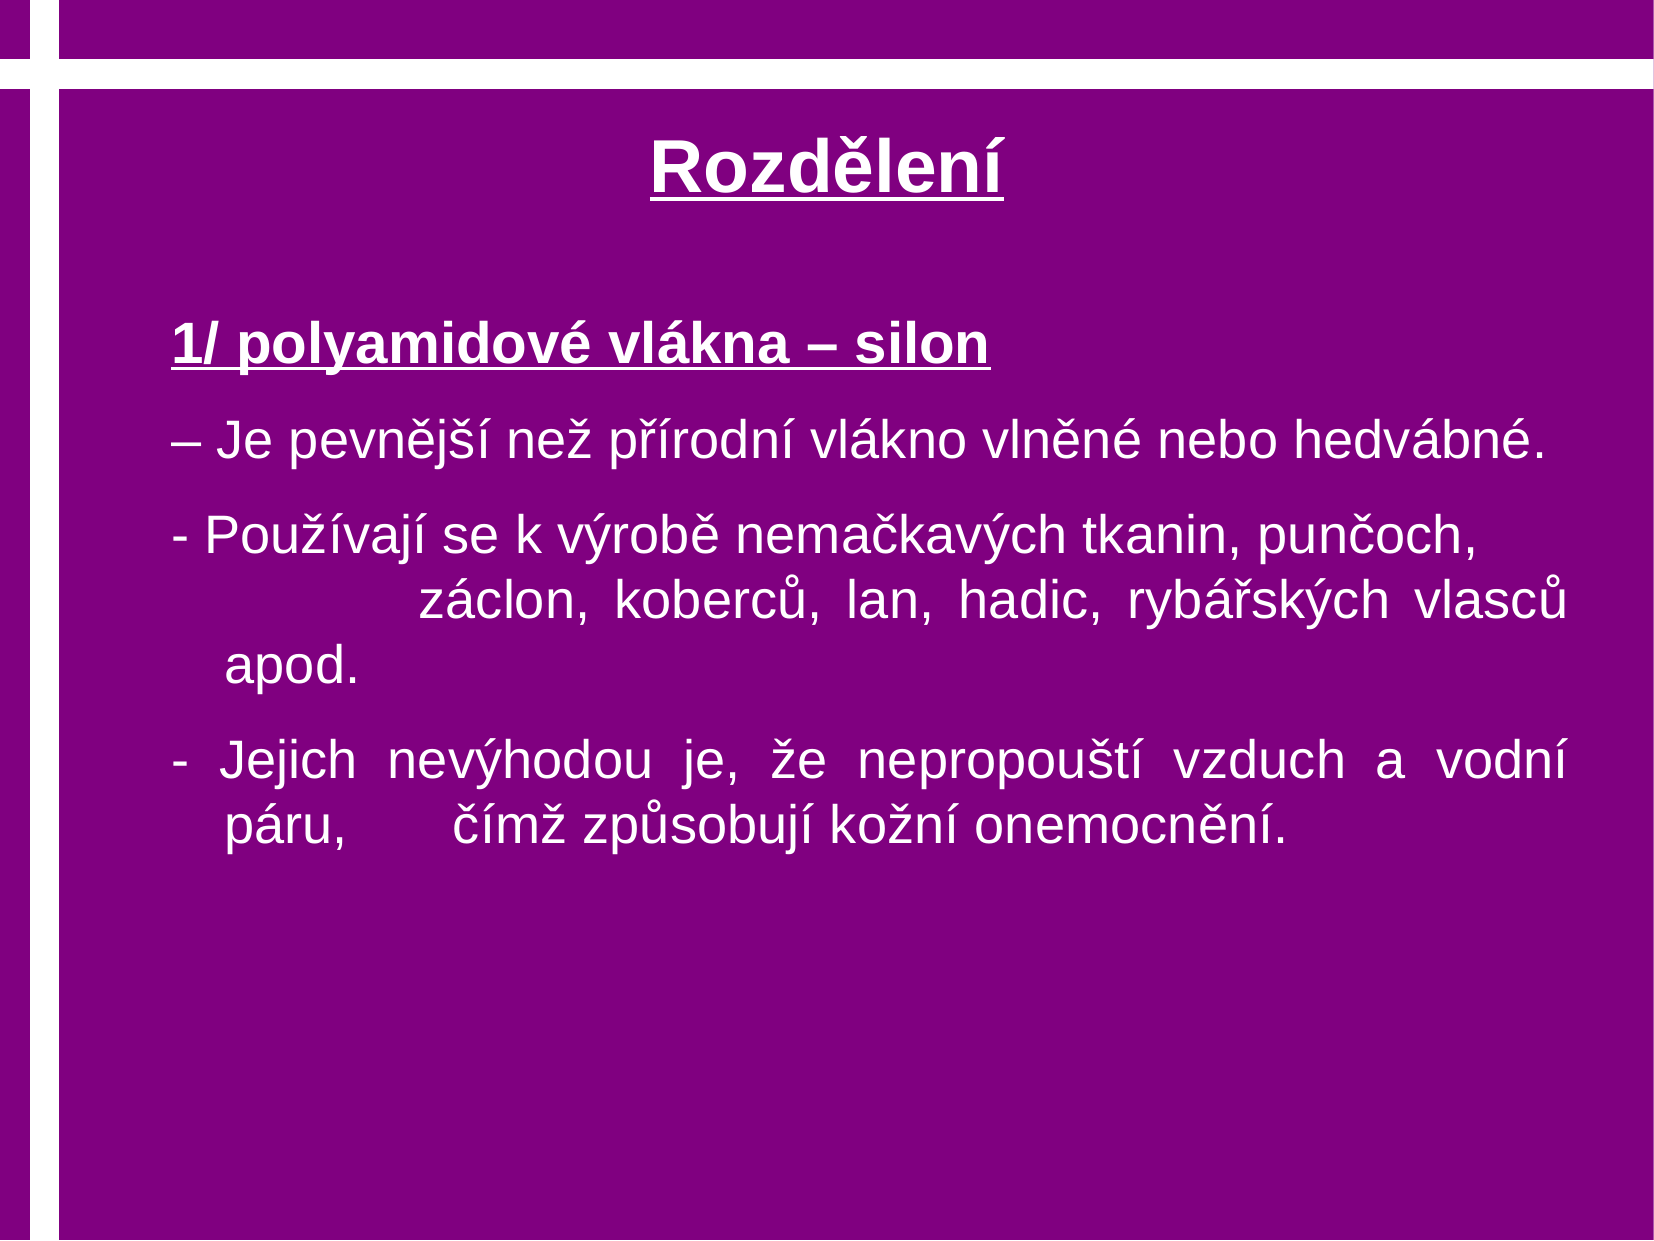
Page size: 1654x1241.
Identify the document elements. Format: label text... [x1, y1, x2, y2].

title Rozdělení [82, 89, 1571, 210]
text_box [0, 0, 1654, 1240]
list 1/ polyamidové vlákna – silon – Je pevnější než přírodní vlákno vlněné nebo hedvábné. - Používají se k výrobě nemačkavých tkanin, punčoch, záclon, koberců, lan, hadic, rybářských vlasců apod. - Jejich nevýhodou je, že nepropouští vzduch a vodní páru, čímž způsobují kožní onemocnění. [82, 210, 1571, 1030]
